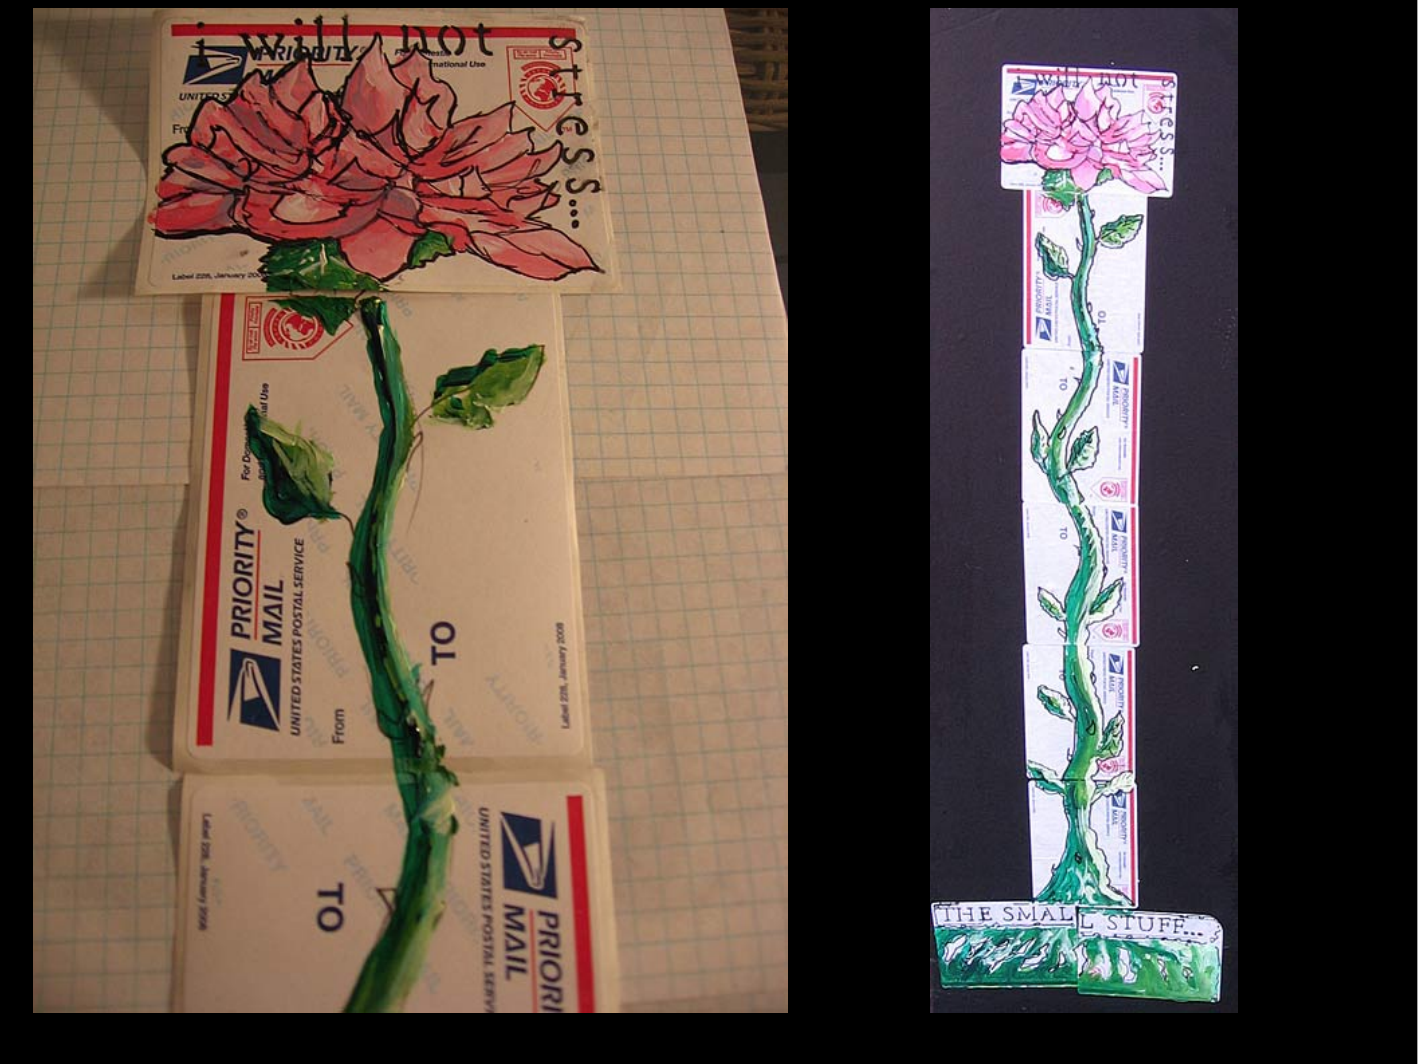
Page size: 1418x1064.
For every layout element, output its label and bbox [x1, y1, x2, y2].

picture [33, 8, 788, 1013]
picture [930, 8, 1238, 1013]
